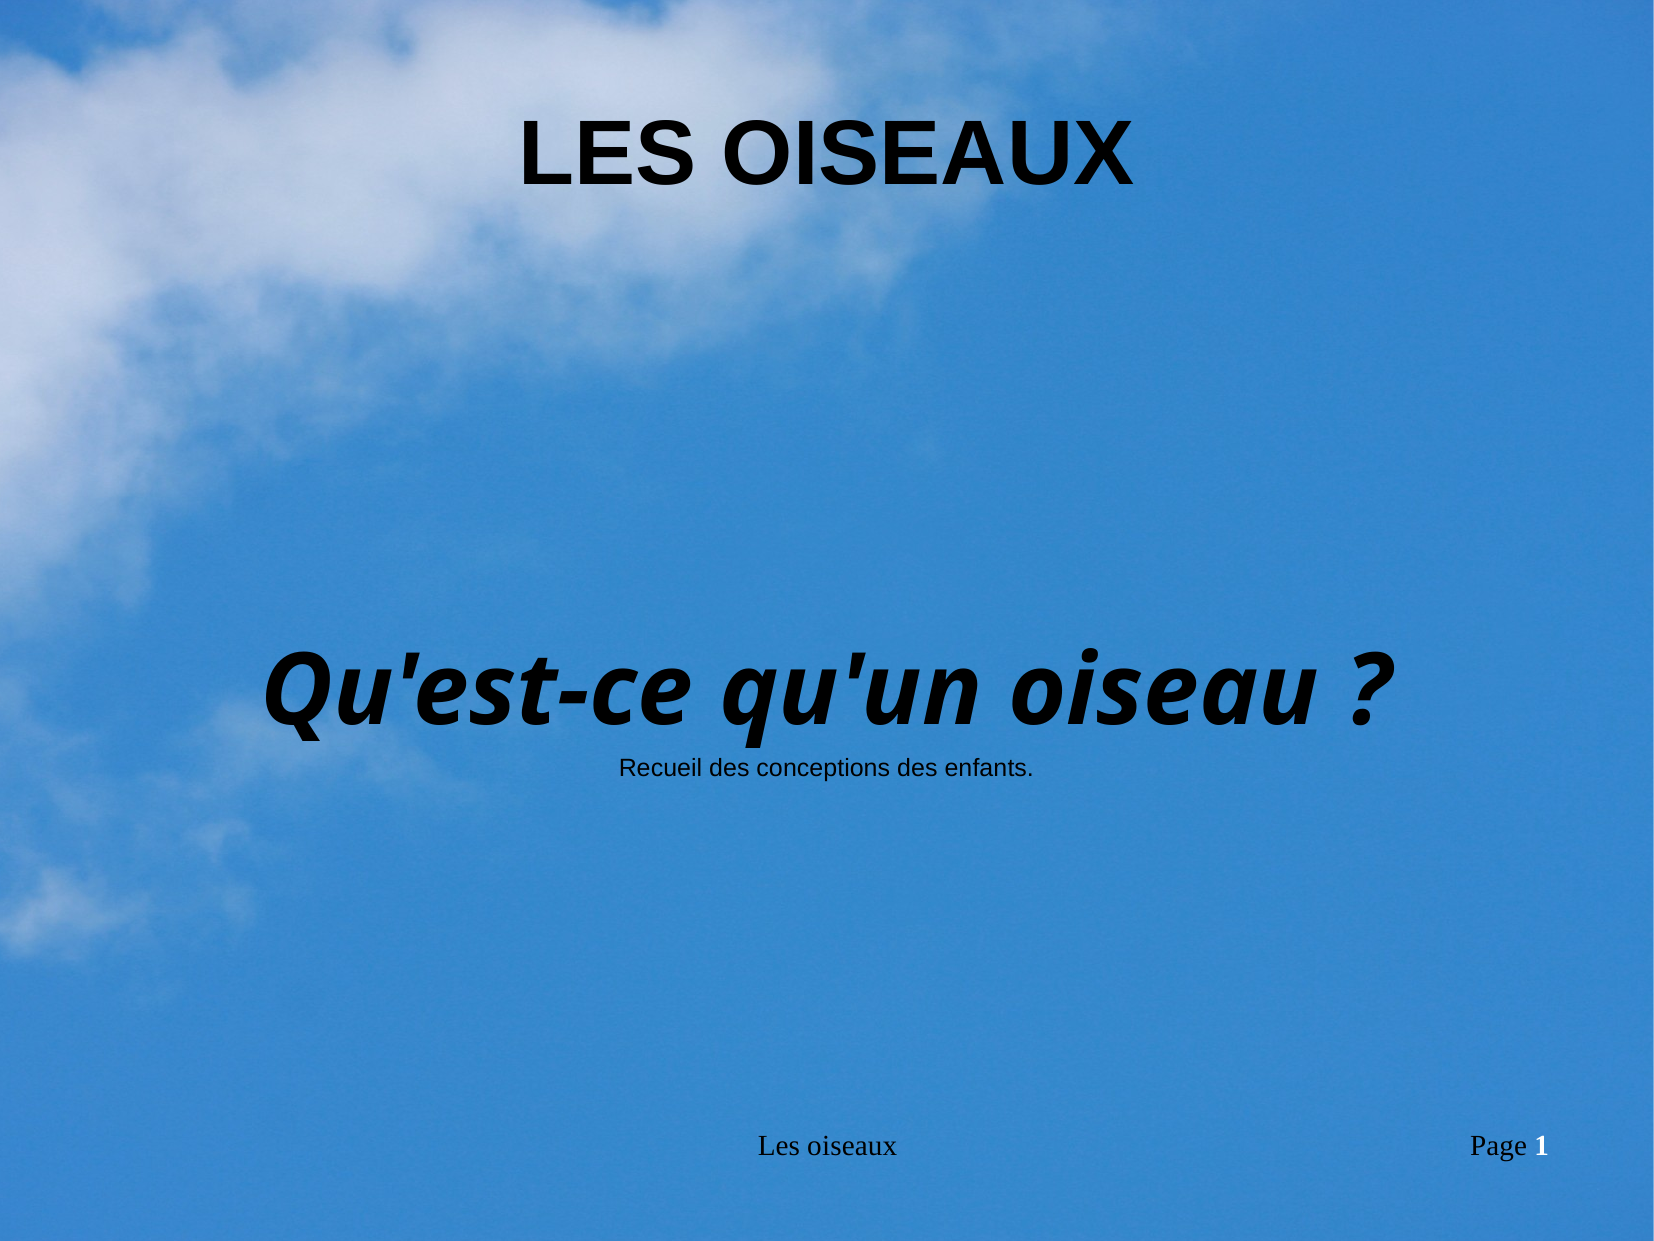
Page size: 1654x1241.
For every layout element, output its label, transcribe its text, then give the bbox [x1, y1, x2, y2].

subtitle Qu'est-ce qu'un oiseau ? Recueil des conceptions des enfants. [82, 290, 1571, 1109]
picture [0, 0, 1654, 1241]
title LES OISEAUX [82, 49, 1571, 257]
